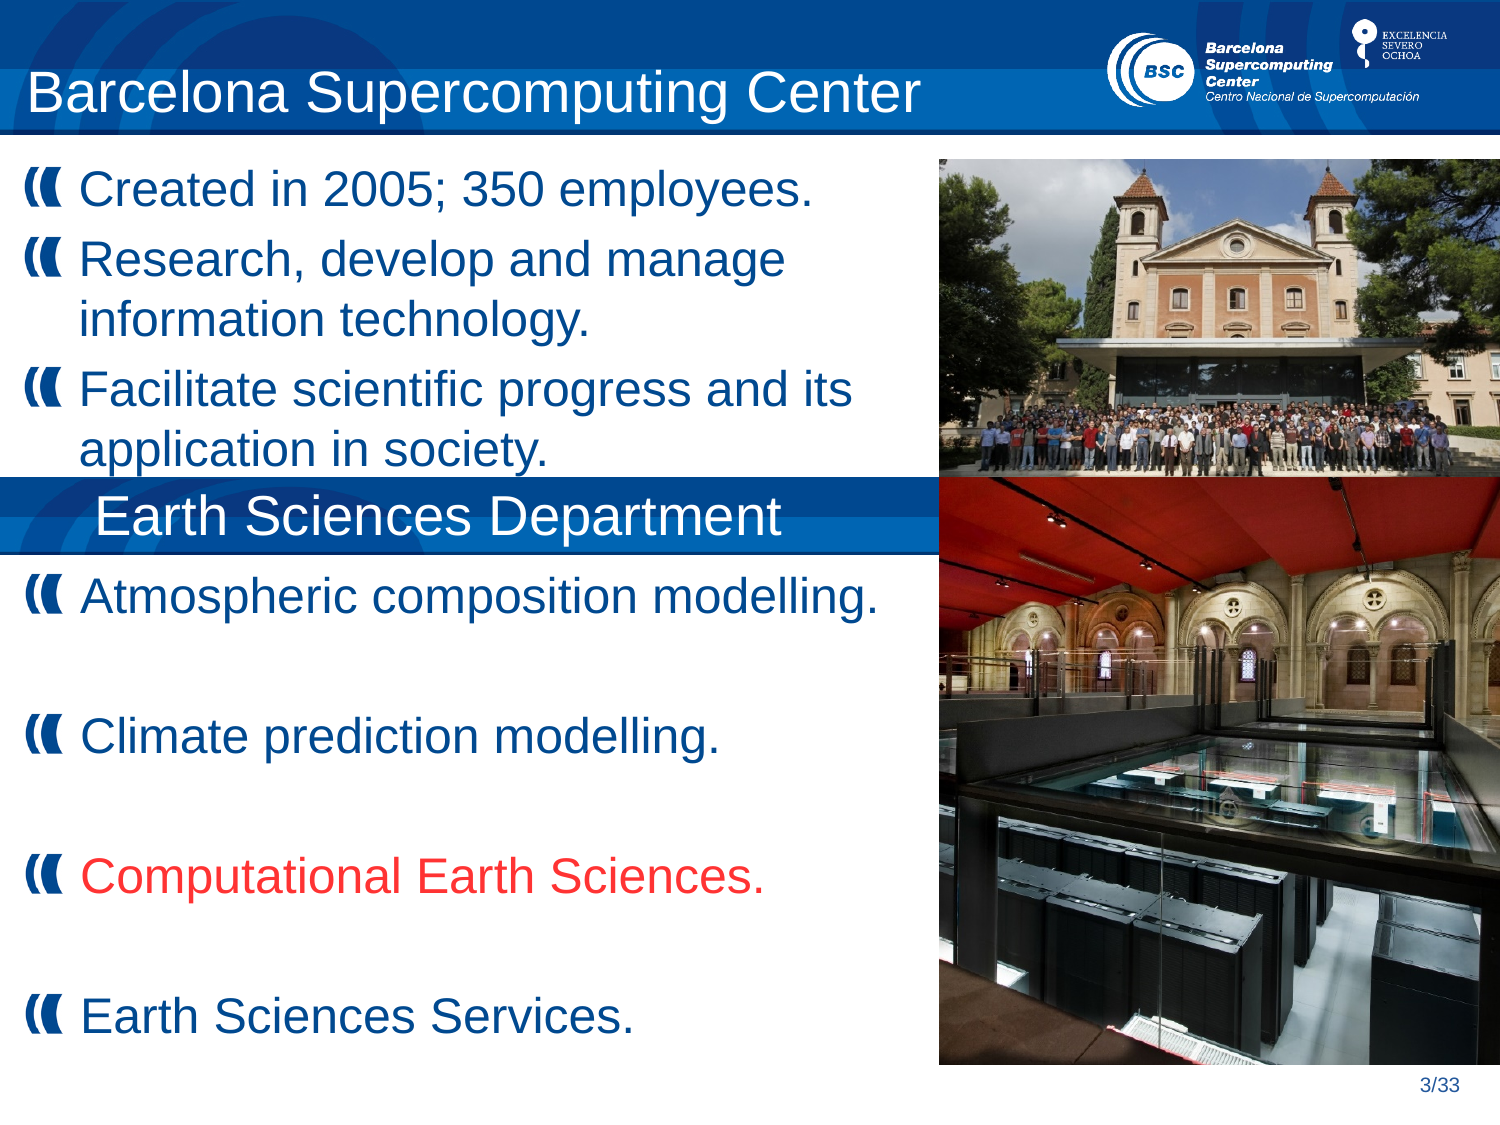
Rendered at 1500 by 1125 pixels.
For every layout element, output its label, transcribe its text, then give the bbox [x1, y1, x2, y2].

picture [22, 166, 63, 207]
picture [22, 236, 63, 277]
picture [22, 366, 63, 407]
picture [0, 477, 5, 555]
text_box Atmospheric composition modelling. Climate prediction modelling. Computational Earth Sciences. Earth Sciences Services. [9, 556, 958, 1051]
picture [23, 993, 64, 1034]
picture [23, 573, 64, 614]
picture [23, 713, 64, 754]
picture [23, 853, 64, 894]
picture [939, 159, 1500, 1065]
picture [0, 0, 1500, 135]
text_box Created in 2005; 350 employees. Research, develop and manage information technology. Facilitate scientific progress and its application in society. [7, 148, 948, 427]
title Barcelona Supercomputing Center [11, 46, 1028, 159]
text_box Earth Sciences Department [5, 427, 939, 555]
